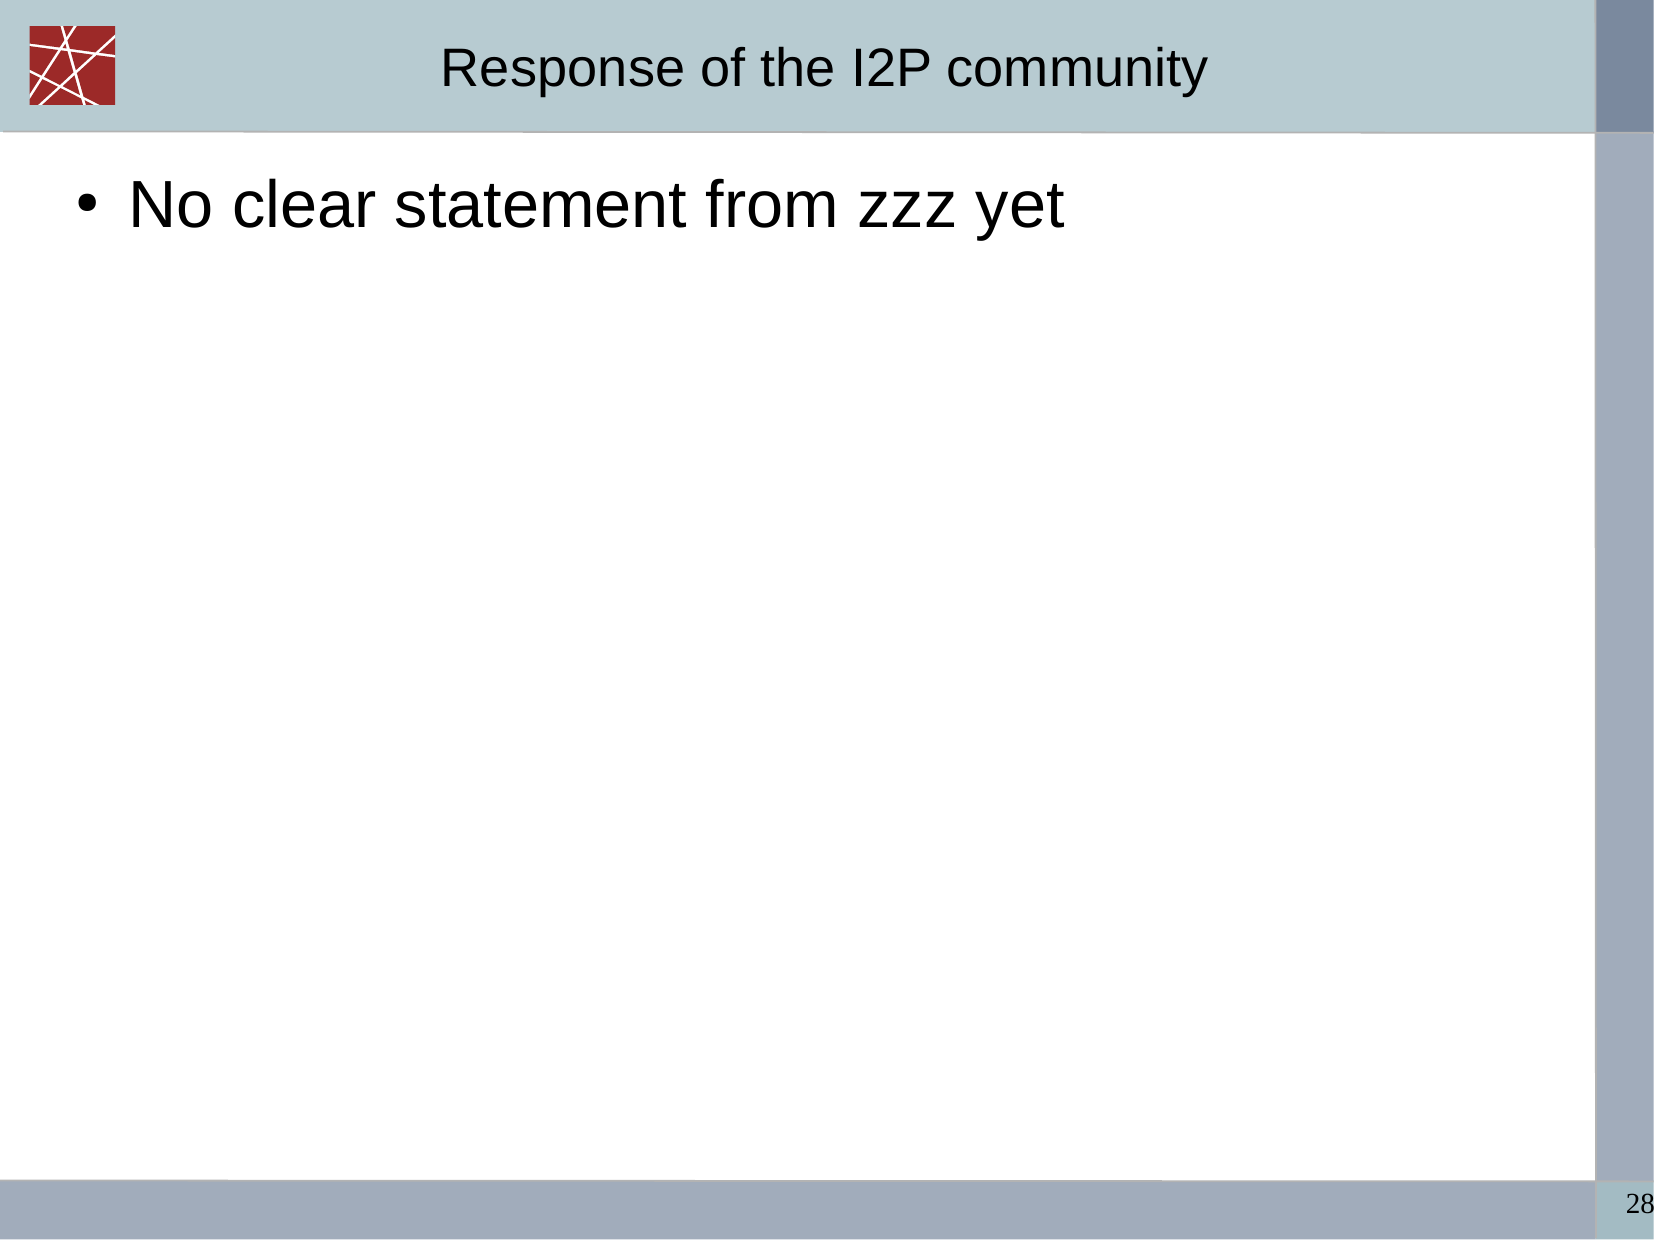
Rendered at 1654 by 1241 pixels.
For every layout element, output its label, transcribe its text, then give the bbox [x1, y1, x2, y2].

list No clear statement from zzz yet [57, 166, 1546, 986]
title Response of the I2P community [81, 2, 1570, 133]
